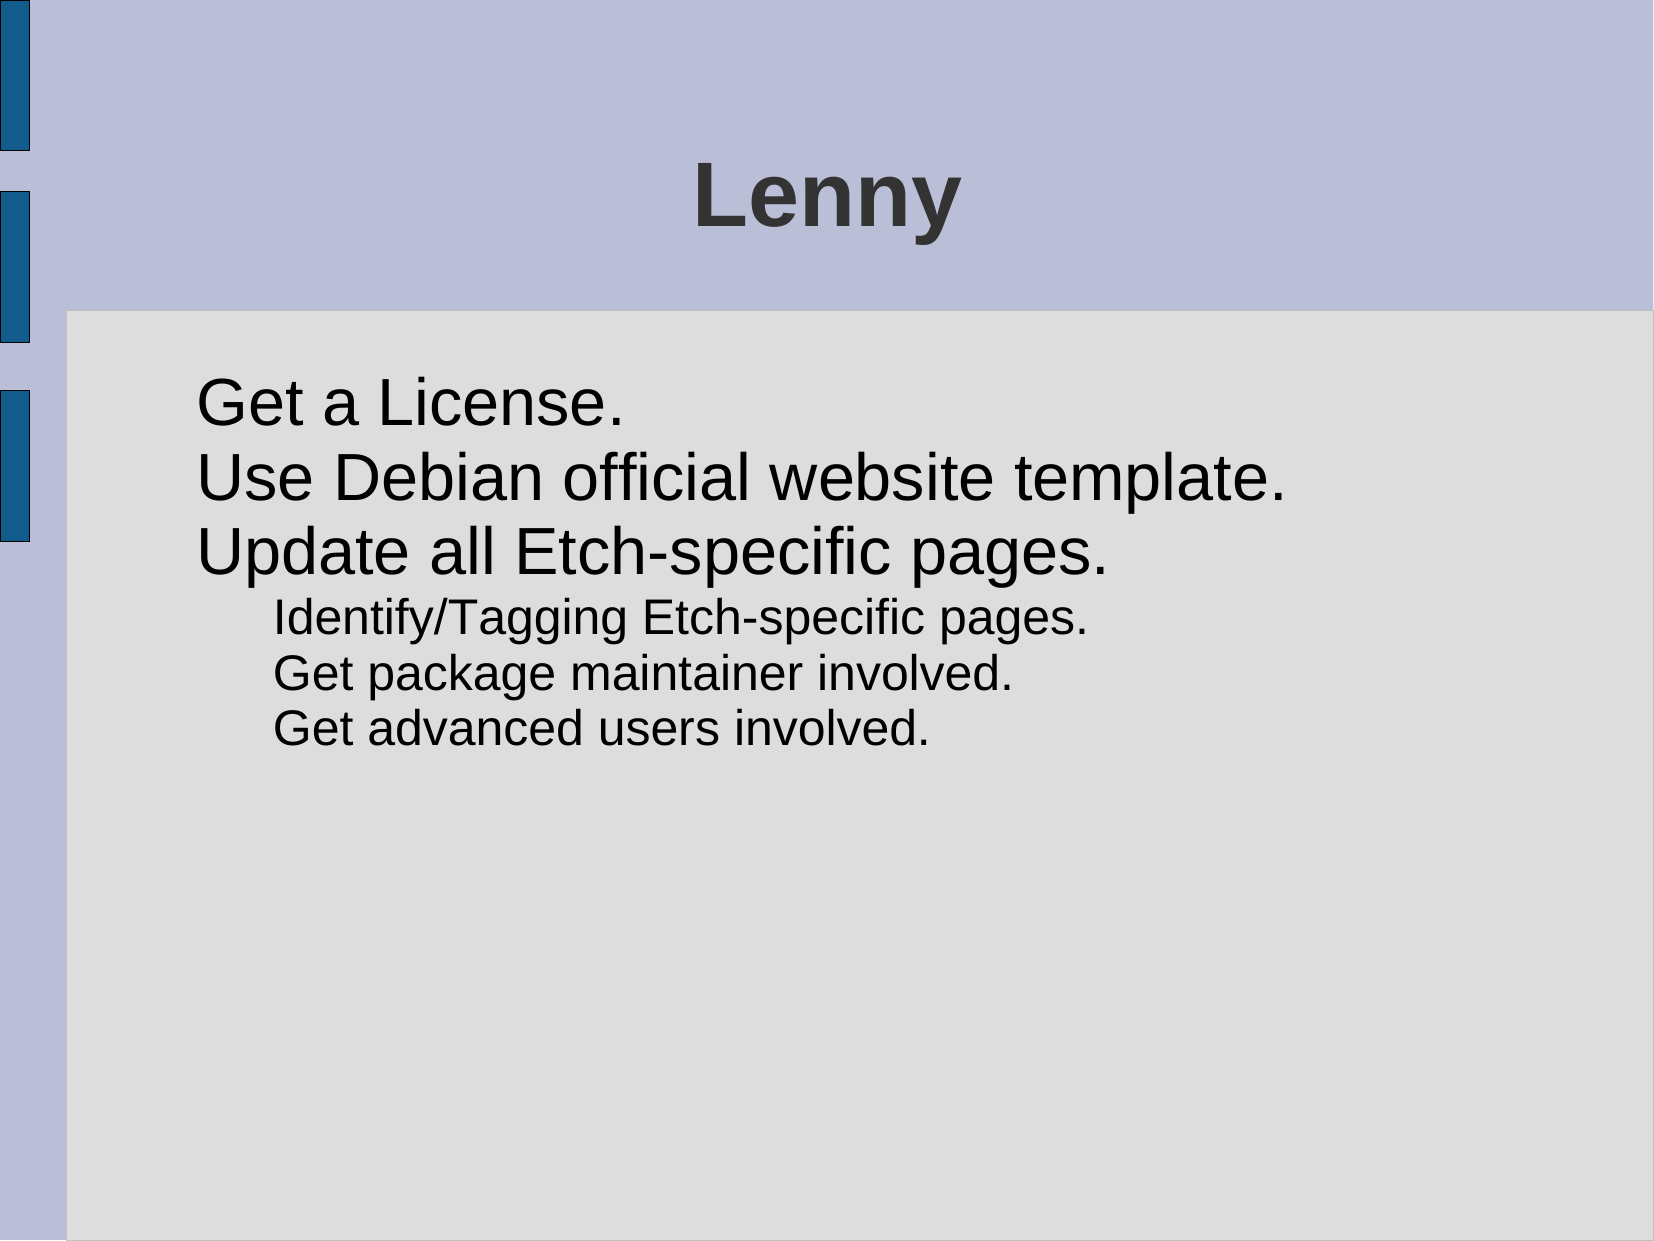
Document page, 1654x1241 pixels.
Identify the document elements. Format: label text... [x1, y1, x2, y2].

list Get a License. Use Debian official website template. Update all Etch-specific pages. Identify/Tagging Etch-specific pages. Get package maintainer involved. Get advanced users involved. [178, 364, 1570, 1147]
title Lenny [121, 91, 1534, 299]
